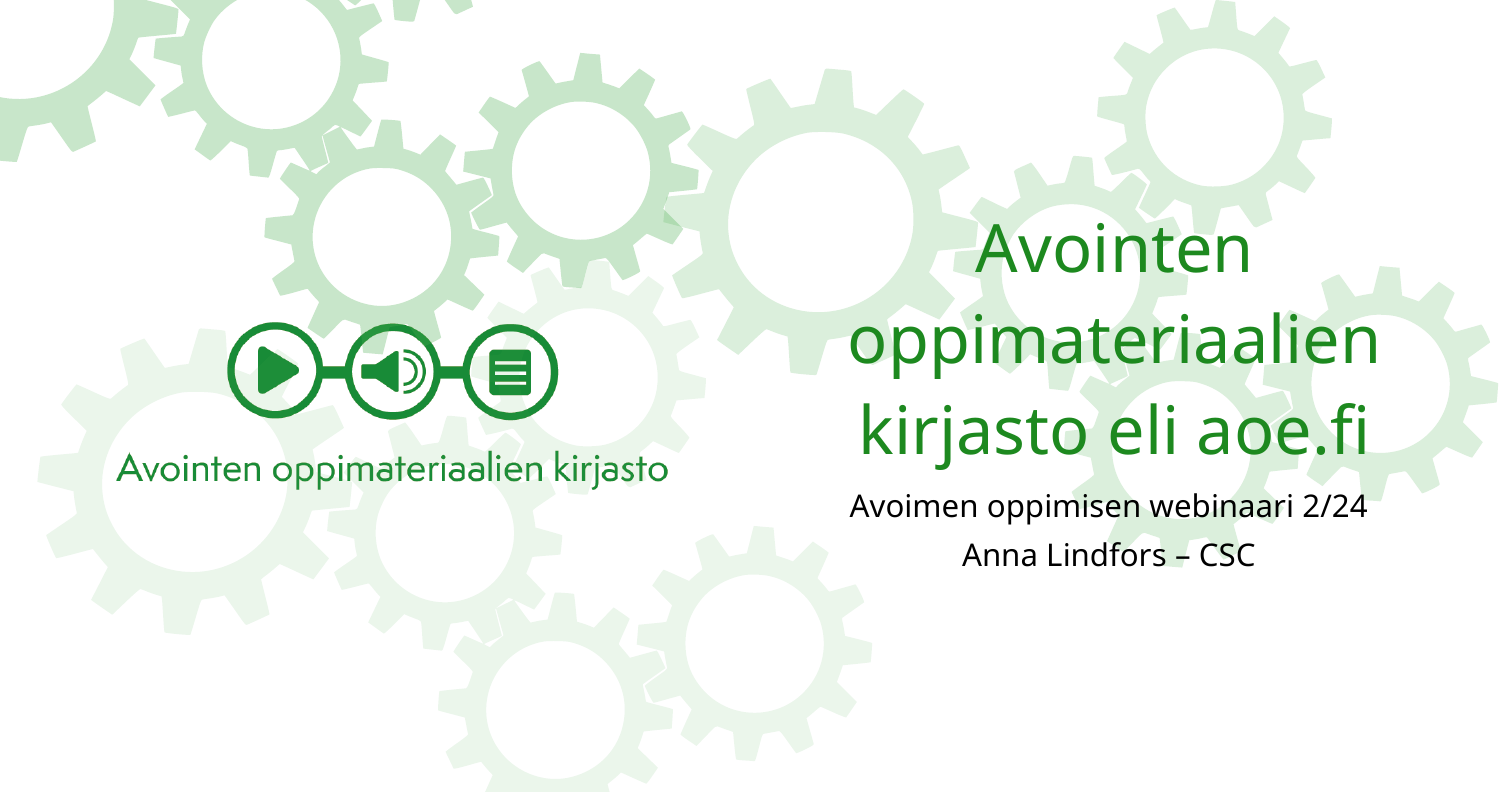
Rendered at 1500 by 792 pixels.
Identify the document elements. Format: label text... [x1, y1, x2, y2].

title Avointen oppimateriaalien kirjasto eli aoe.fi [799, 220, 1432, 456]
list Avoimen oppimisen webinaari 2/24 Anna Lindfors – CSC [873, 484, 1431, 579]
picture [0, 0, 1499, 792]
